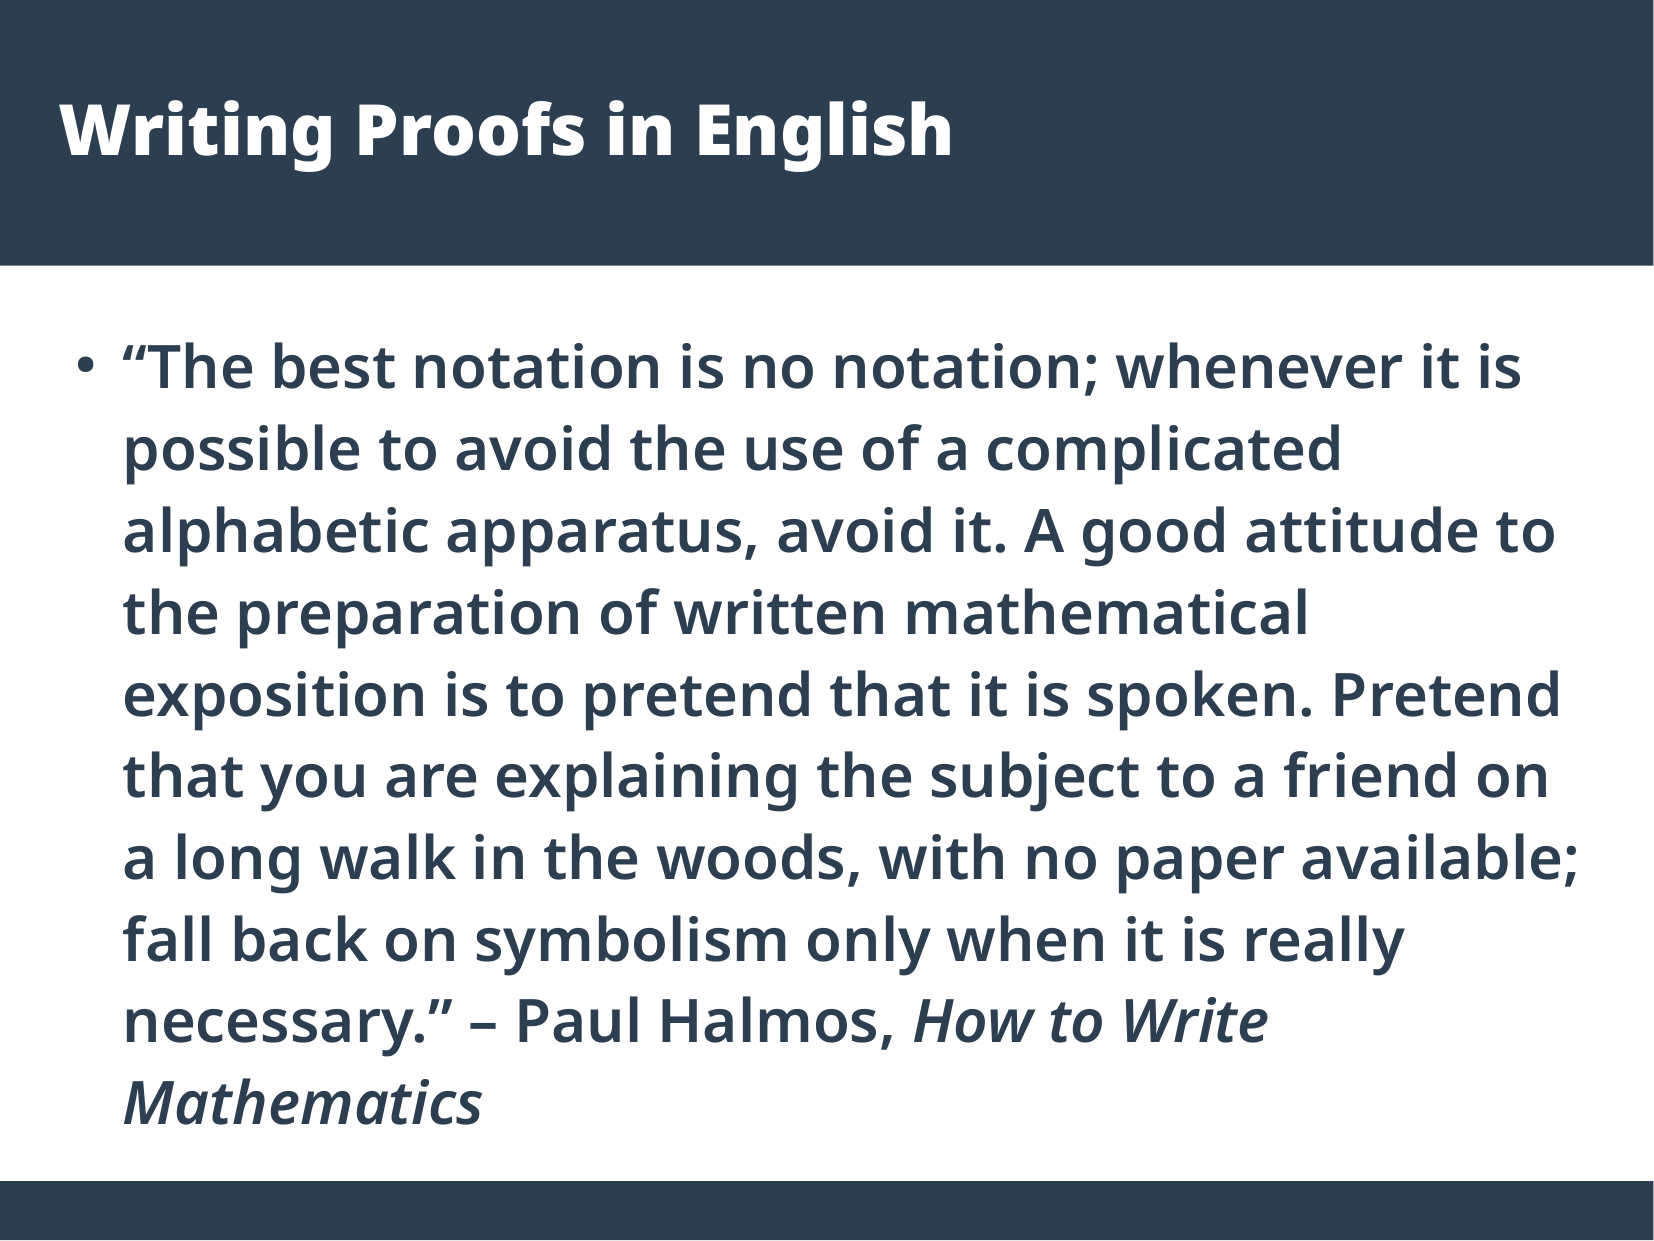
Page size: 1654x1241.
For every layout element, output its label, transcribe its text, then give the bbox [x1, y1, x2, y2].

title Writing Proofs in English [59, 49, 1595, 207]
list “The best notation is no notation; whenever it is possible to avoid the use of a complicated alphabetic apparatus, avoid it. A good attitude to the preparation of written mathematical exposition is to pretend that it is spoken. Pretend that you are explaining the subject to a friend on a long walk in the woods, with no paper available; fall back on symbolism only when it is really necessary.” – Paul Halmos, How to Write Mathematics [59, 324, 1595, 1152]
